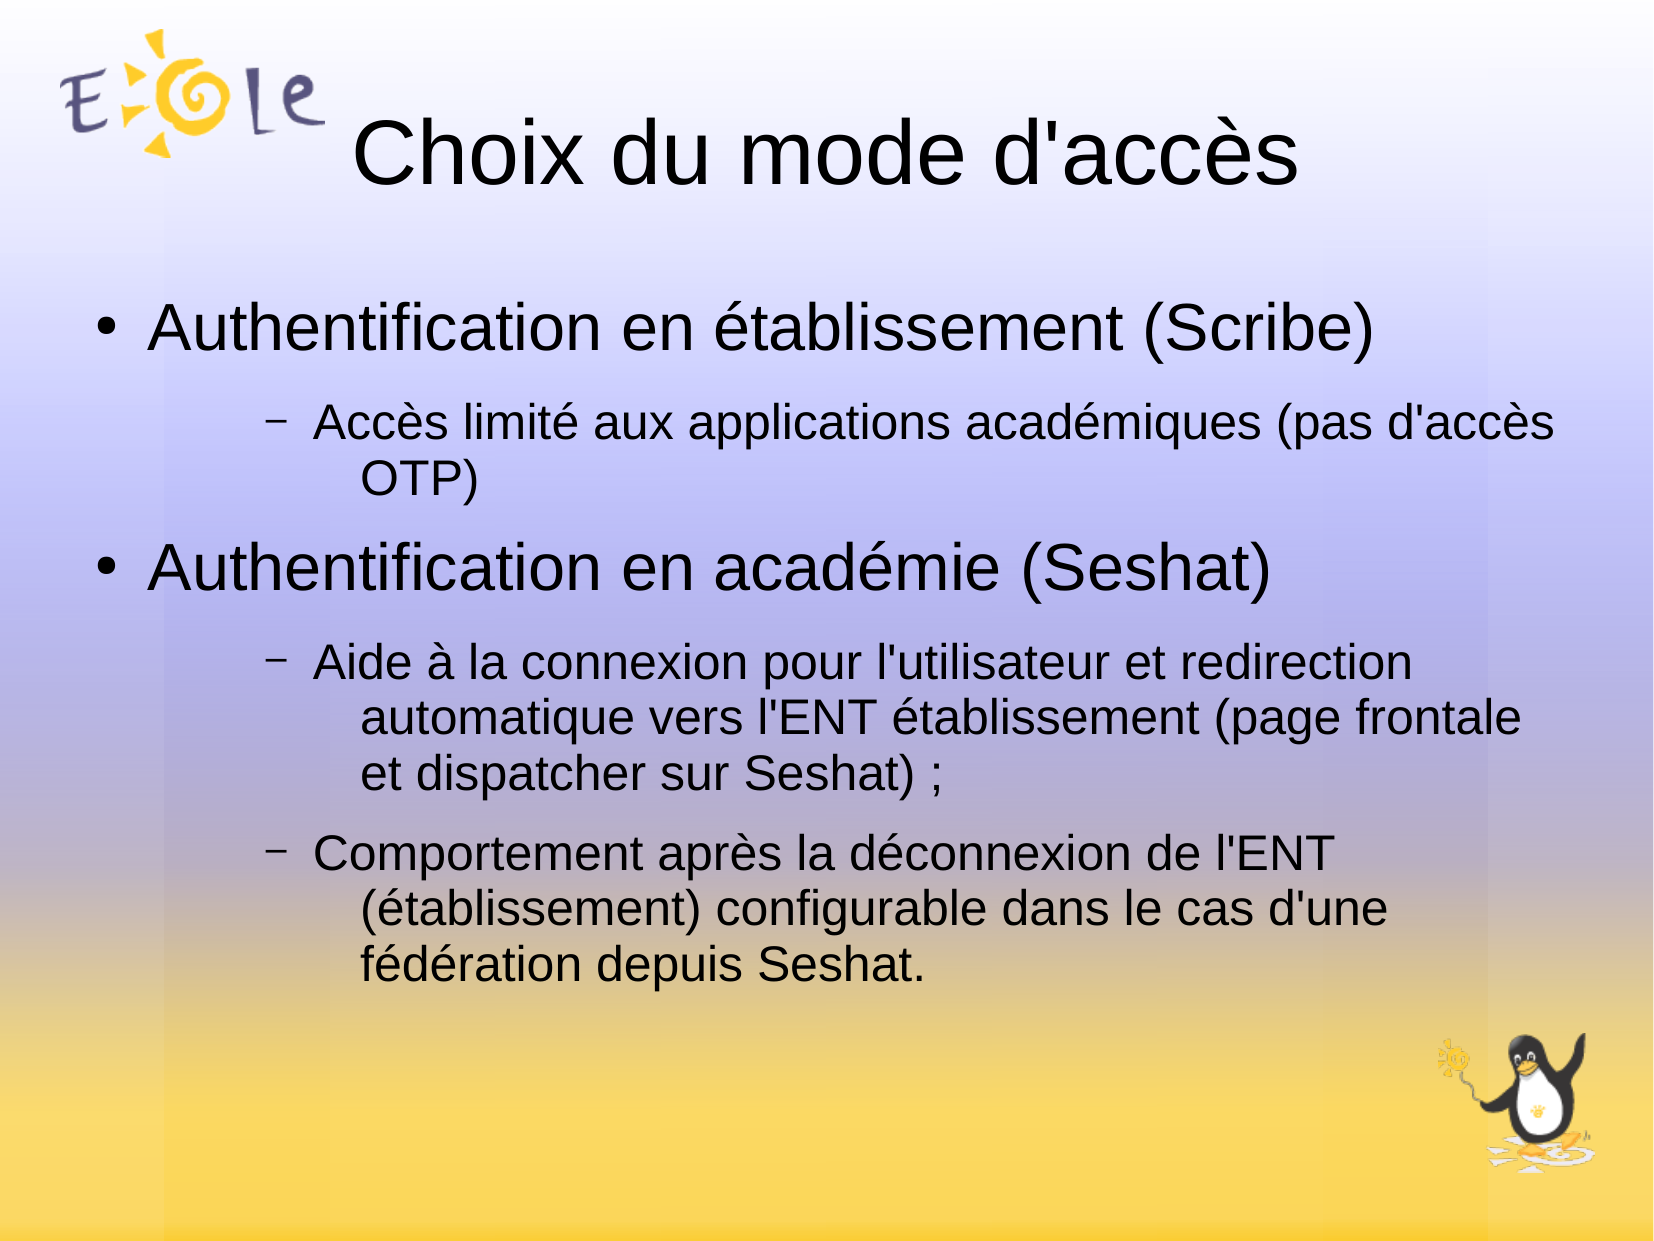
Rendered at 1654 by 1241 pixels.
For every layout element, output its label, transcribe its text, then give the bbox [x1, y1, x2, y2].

list Authentification en établissement (Scribe) Accès limité aux applications académiques (pas d'accès OTP) Authentification en académie (Seshat) Aide à la connexion pour l'utilisateur et redirection automatique vers l'ENT établissement (page frontale et dispatcher sur Seshat) ; Comportement après la déconnexion de l'ENT (établissement) configurable dans le cas d'une fédération depuis Seshat. [76, 290, 1565, 1109]
picture [0, 0, 1654, 1241]
title Choix du mode d'accès [82, 49, 1571, 257]
